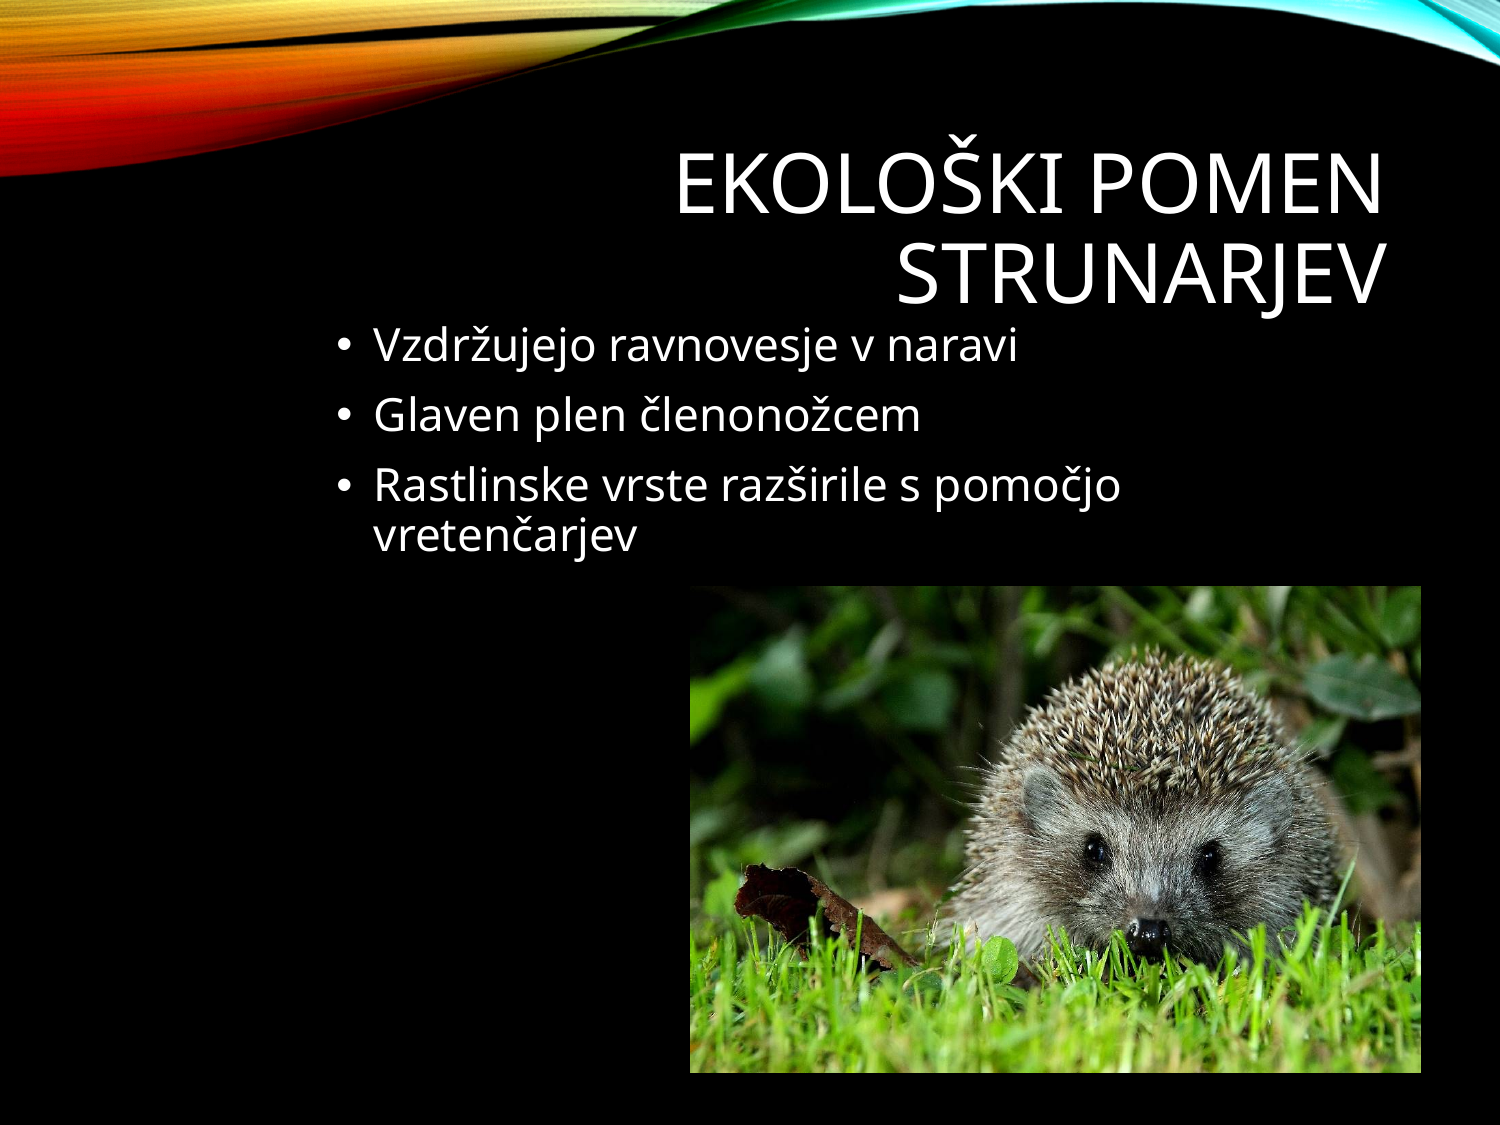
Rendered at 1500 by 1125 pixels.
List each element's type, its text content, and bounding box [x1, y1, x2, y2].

list Vzdržujejo ravnovesje v naravi Glaven plen členonožcem Rastlinske vrste razširile s pomočjo vretenčarjev [321, 314, 1403, 934]
picture [0, 0, 1500, 178]
title Ekološki pomen strunarjev [356, 125, 1403, 314]
picture [690, 586, 1421, 1073]
